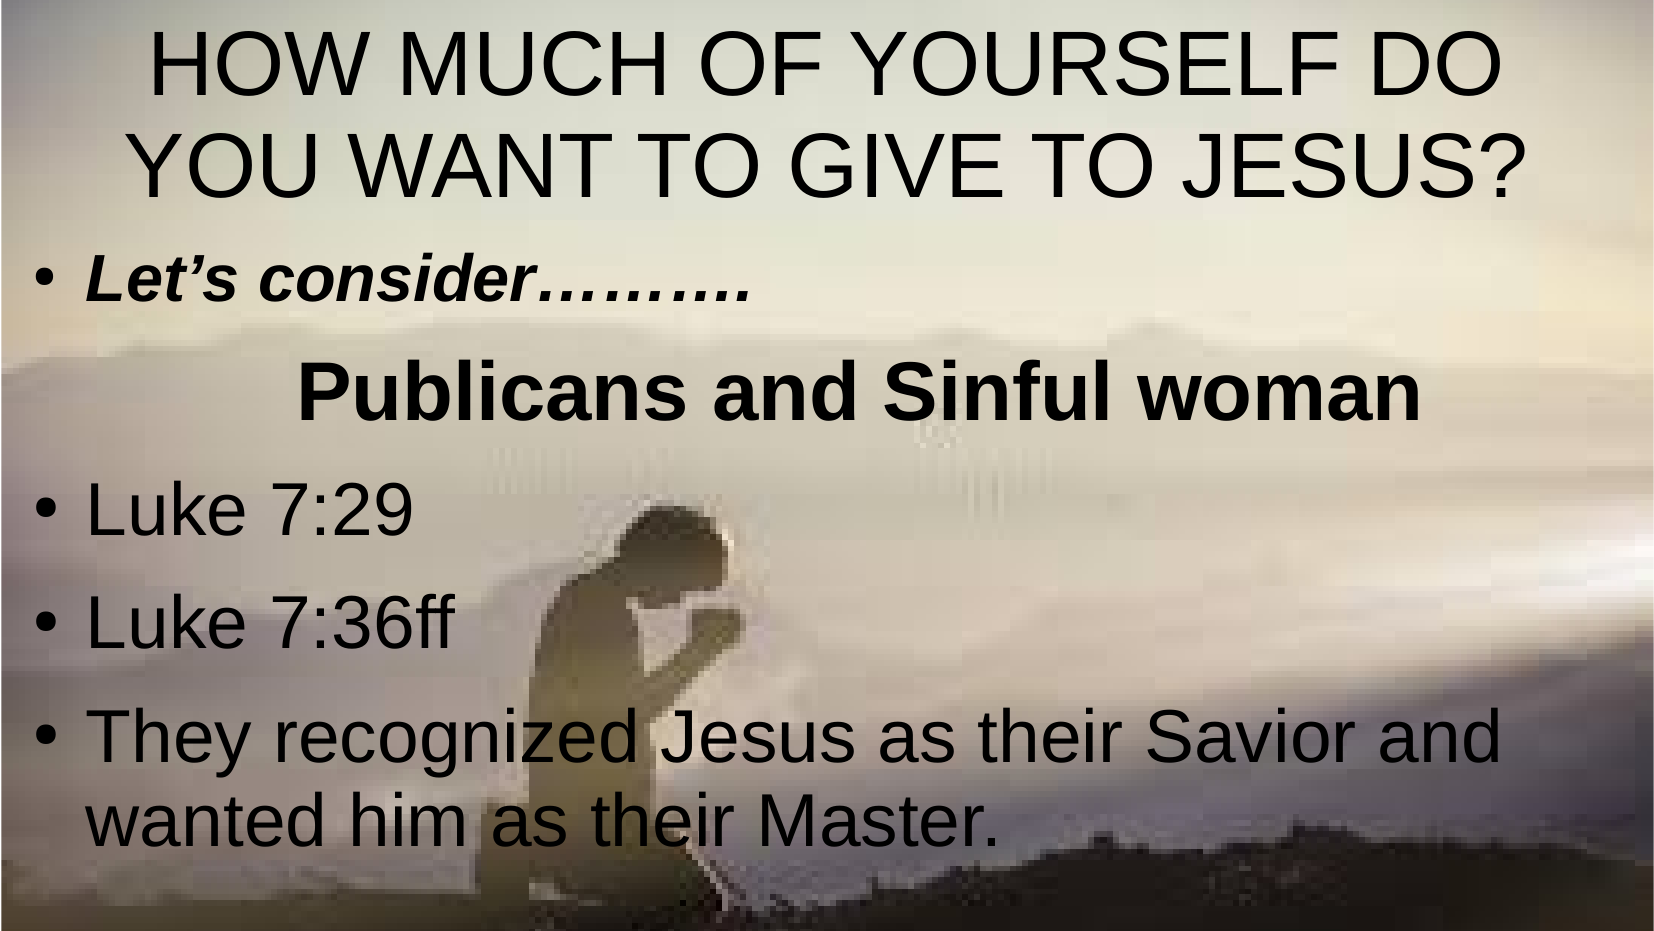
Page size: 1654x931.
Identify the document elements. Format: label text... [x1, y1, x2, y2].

picture [1, 0, 1654, 931]
list Let’s consider………. Publicans and Sinful woman Luke 7:29 Luke 7:36ff They recognized Jesus as their Savior and wanted him as their Master. [15, 240, 1636, 931]
title HOW MUCH OF YOURSELF DO YOU WANT TO GIVE TO JESUS? [82, 12, 1571, 218]
